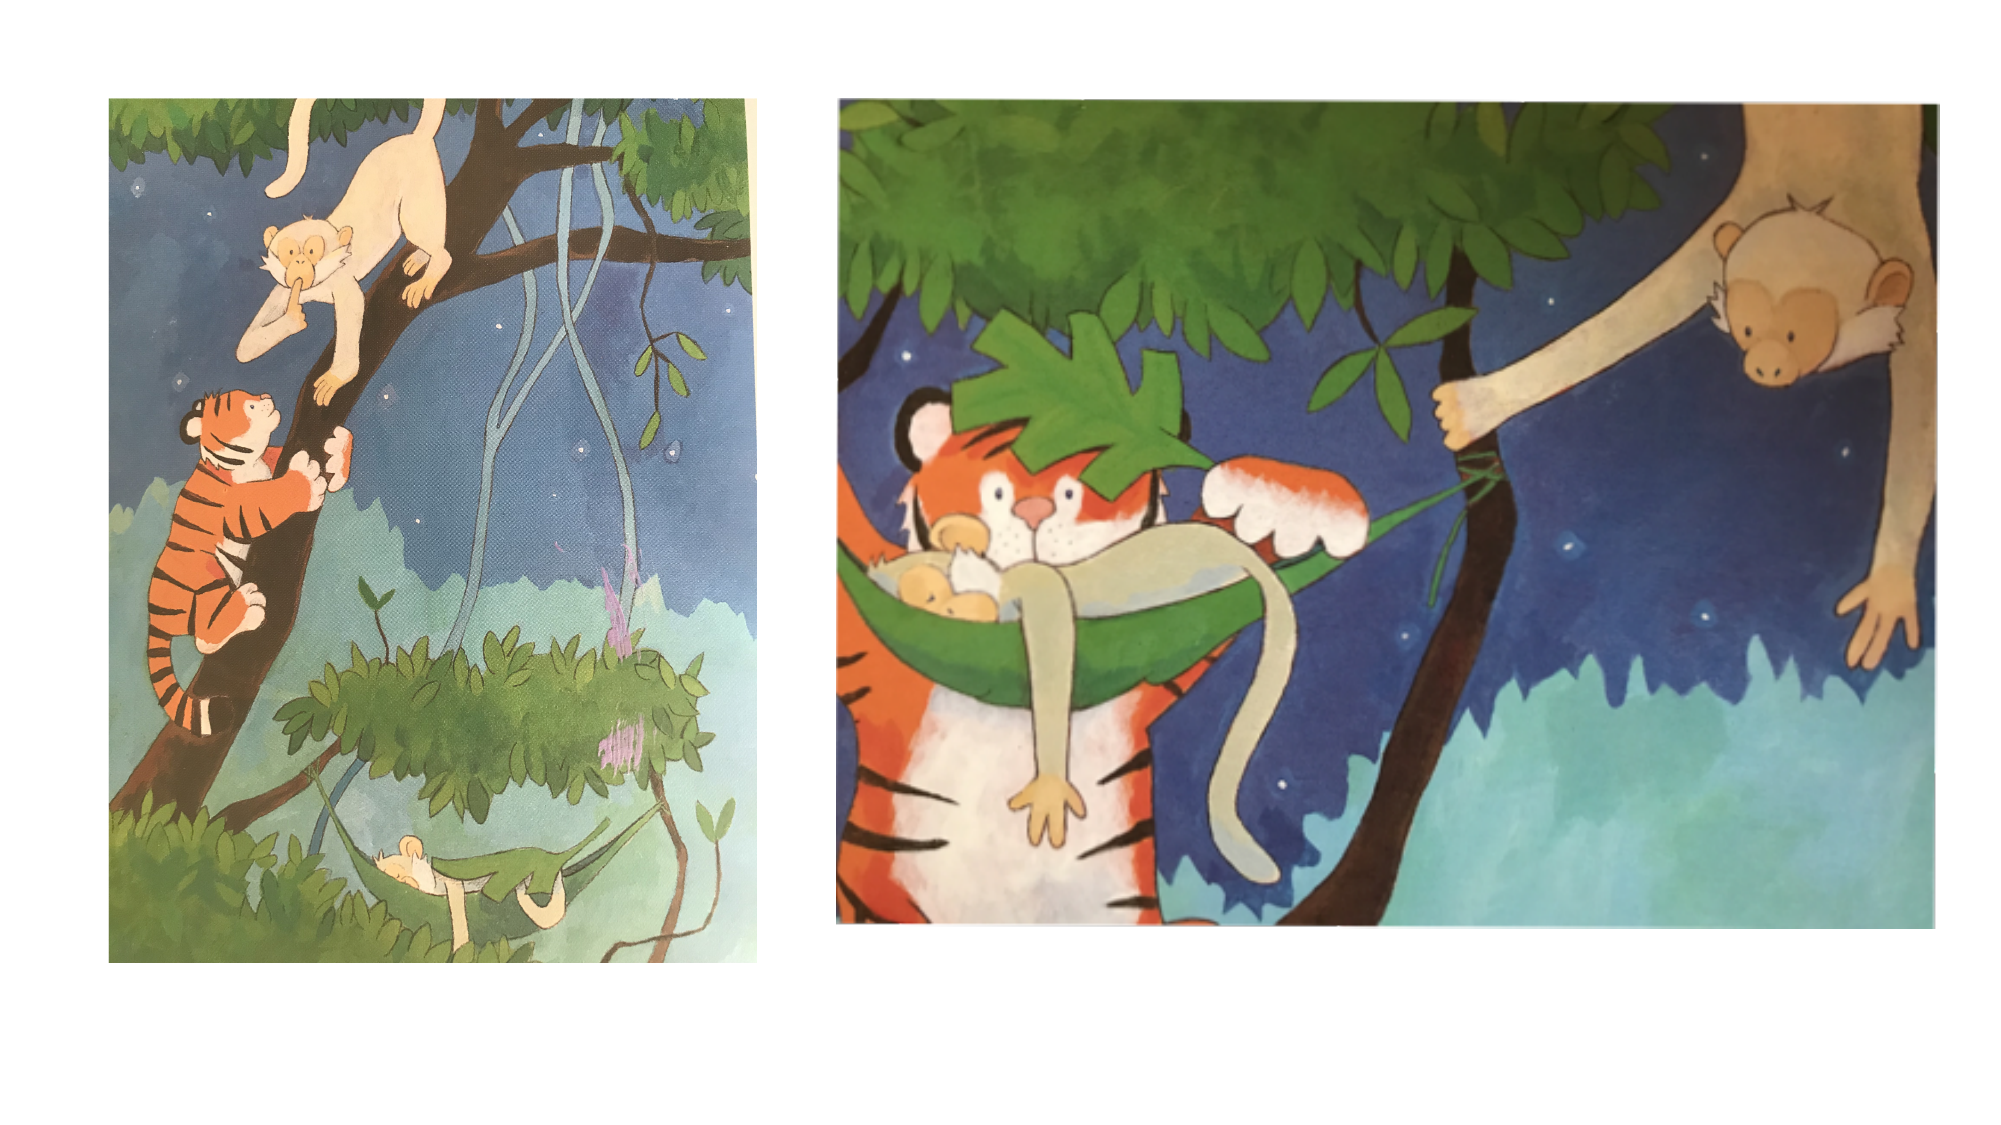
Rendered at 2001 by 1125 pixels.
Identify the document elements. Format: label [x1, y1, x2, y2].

picture [108, 98, 757, 963]
picture [836, 98, 1940, 929]
